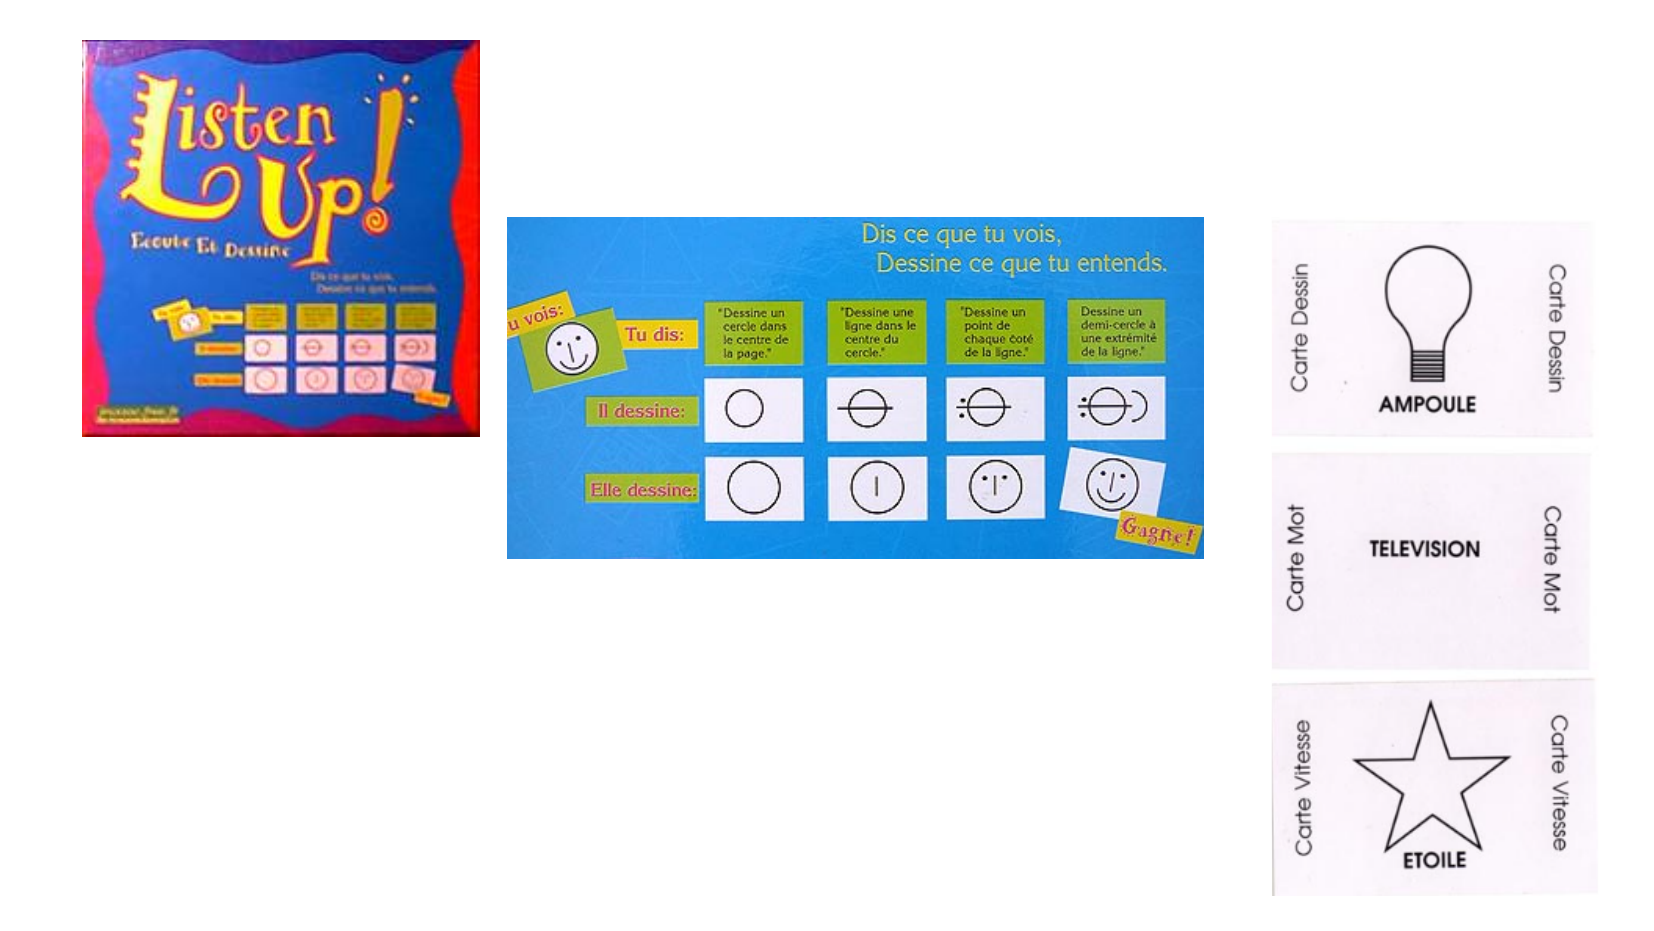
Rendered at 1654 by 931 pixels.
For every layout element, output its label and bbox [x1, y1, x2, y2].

picture [82, 40, 480, 438]
picture [1271, 217, 1607, 896]
picture [507, 217, 1204, 559]
